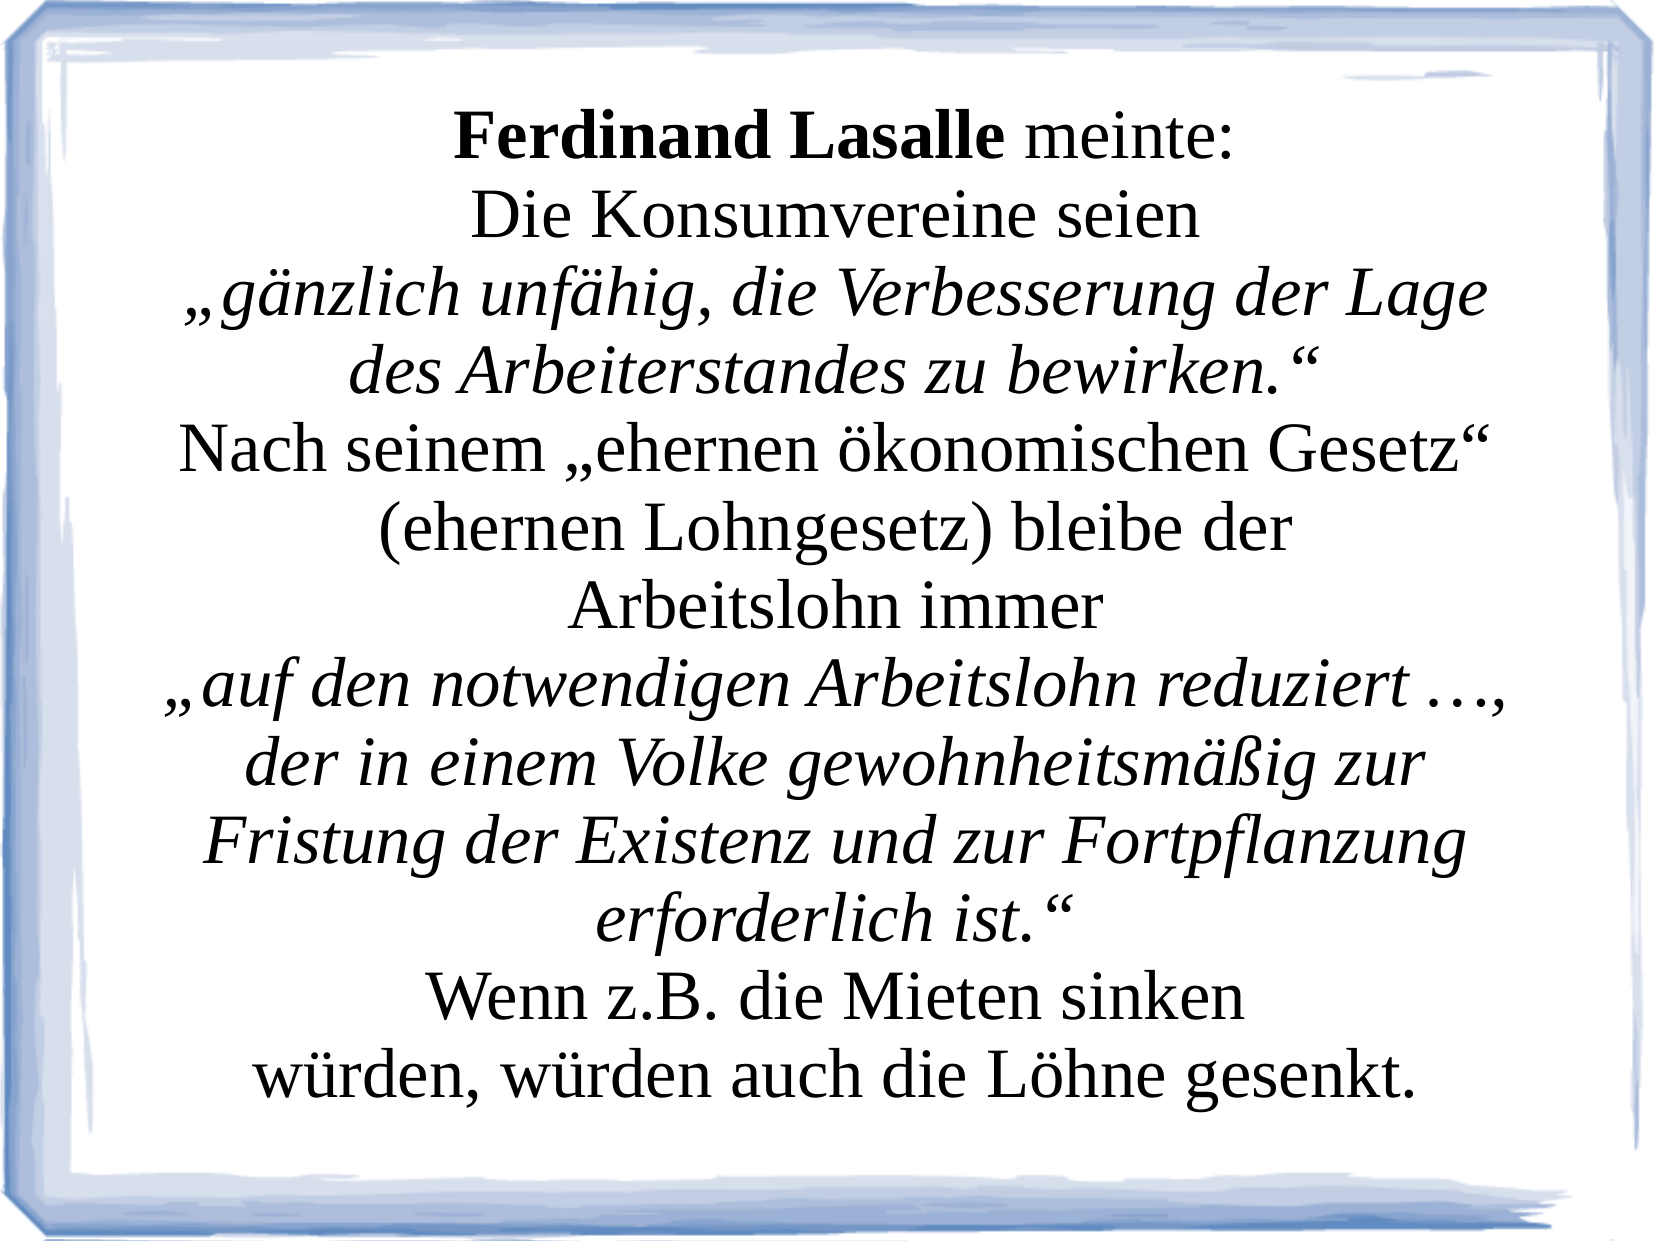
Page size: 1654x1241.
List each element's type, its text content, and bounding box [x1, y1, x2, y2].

text_box Ferdinand Lasalle meinte: Die Konsumvereine seien „gänzlich unfähig, die Verbesserung der Lage des Arbeiterstandes zu bewirken.“ Nach seinem „ehernen ökonomischen Gesetz“ (ehernen Lohngesetz) bleibe der Arbeitslohn immer „auf den notwendigen Arbeitslohn reduziert …, der in einem Volke gewohnheitsmäßig zur Fristung der Existenz und zur Fortpflanzung erforderlich ist.“ Wenn z.B. die Mieten sinken würden, würden auch die Löhne gesenkt. [147, 88, 1547, 1121]
picture [0, 0, 1654, 1241]
